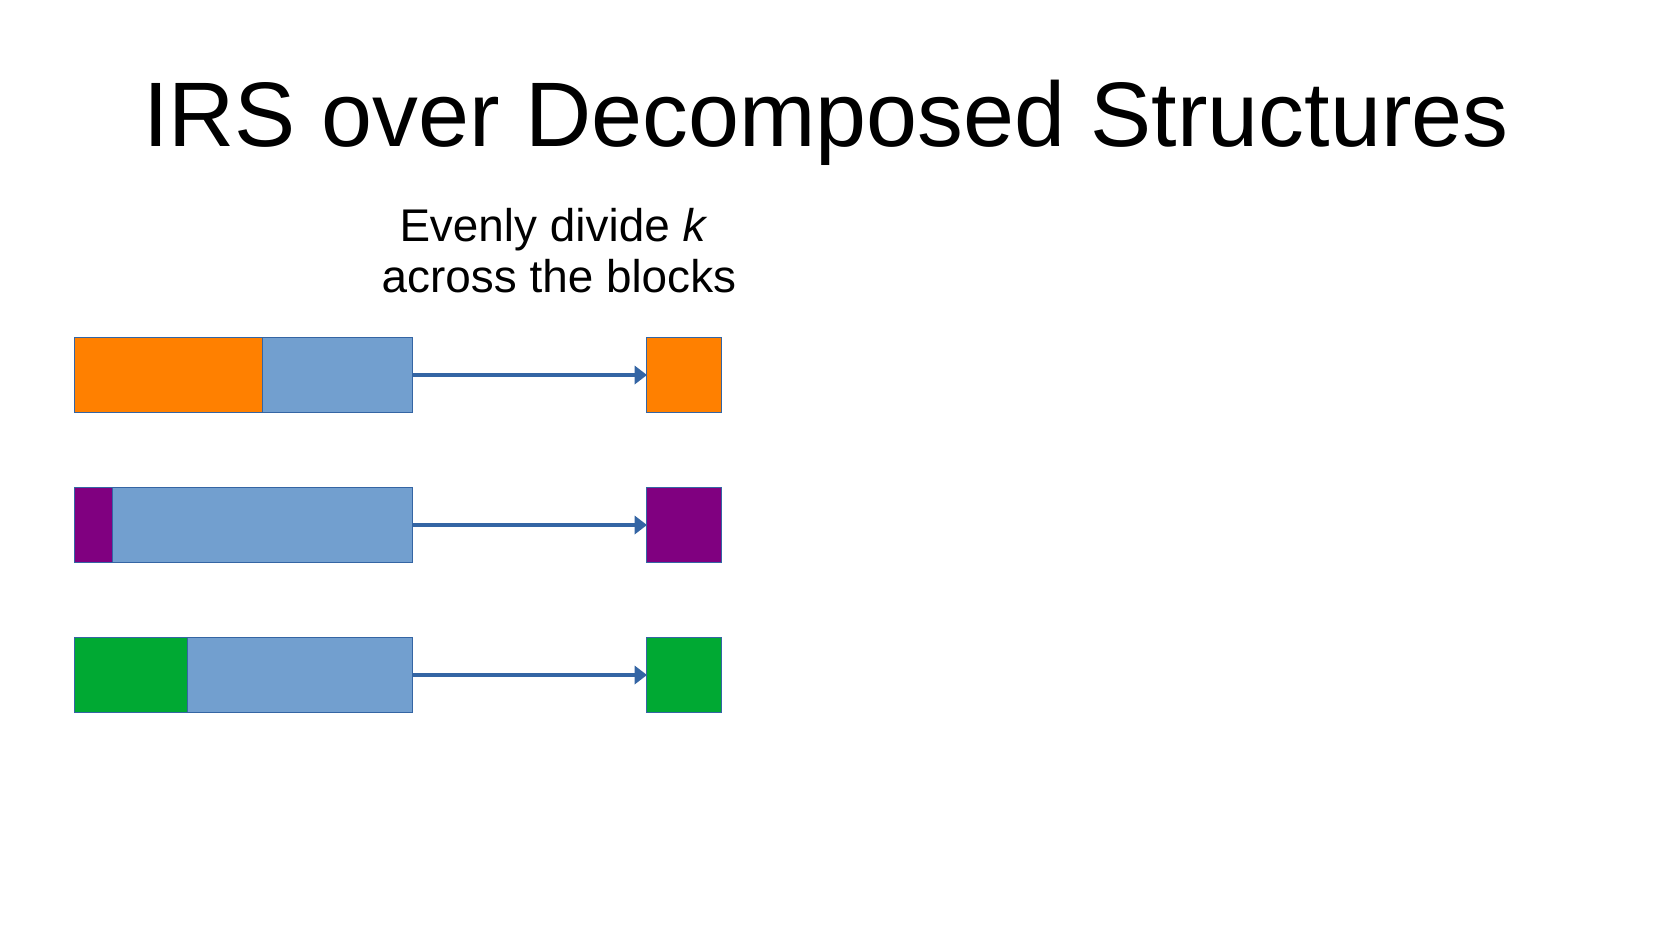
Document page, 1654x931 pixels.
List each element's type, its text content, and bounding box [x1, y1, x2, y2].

title IRS over Decomposed Structures [82, 37, 1571, 193]
text_box [646, 637, 722, 713]
text_box Evenly divide k across the blocks [366, 192, 751, 310]
text_box [646, 487, 722, 563]
text_box [74, 637, 413, 713]
text_box [646, 337, 722, 413]
text_box [74, 337, 413, 413]
text_box [74, 487, 413, 563]
